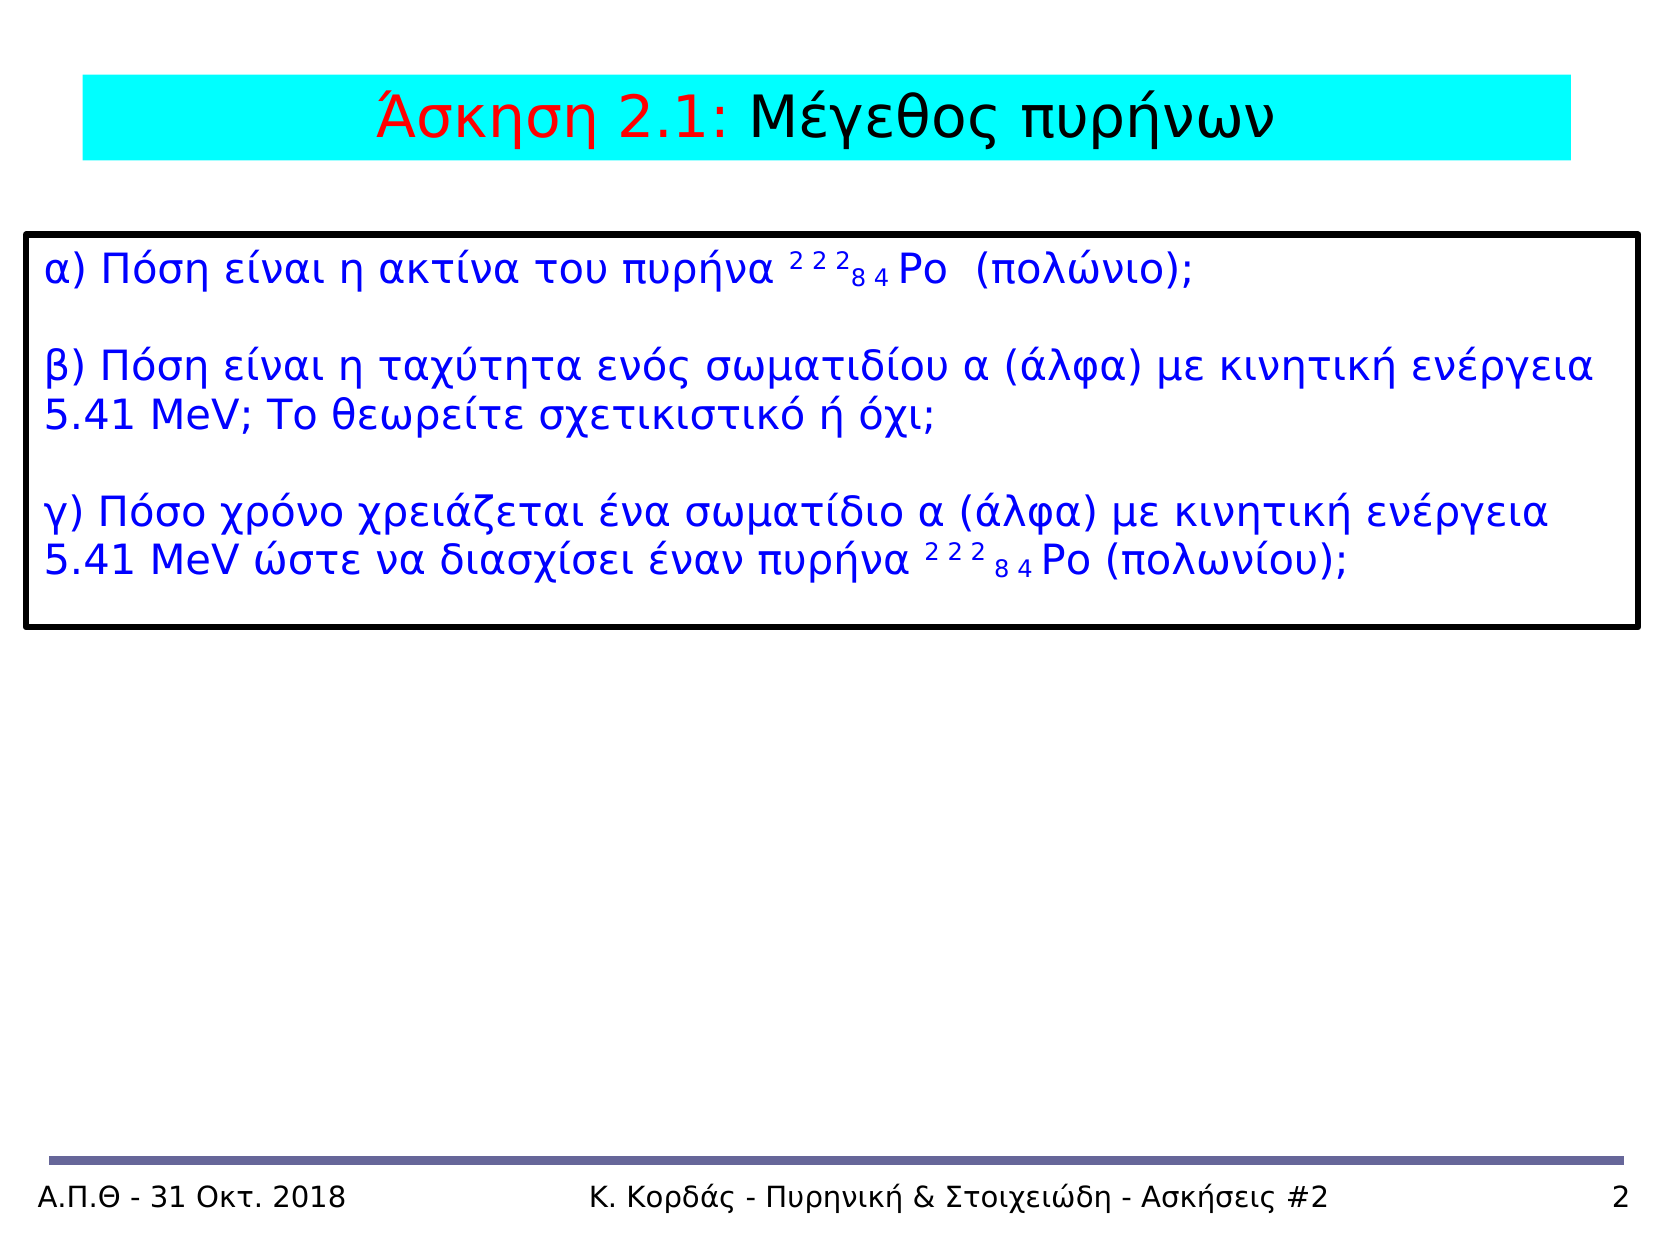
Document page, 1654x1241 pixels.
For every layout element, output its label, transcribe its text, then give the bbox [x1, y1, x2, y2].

title Άσκηση 2.1: Μέγεθος πυρήνων [82, 74, 1571, 161]
text_box α) Πόση είναι η ακτίνα του πυρήνα 2 2 28 4 Po (πολώνιο); β) Πόση είναι η ταχύτητα ενός σωματιδίου α (άλφα) με κινητική ενέργεια 5.41 MeV; Το θεωρείτε σχετικιστικό ή όχι; γ) Πόσο χρόνο χρειάζεται ένα σωματίδιο α (άλφα) με κινητική ενέργεια 5.41 MeV ώστε να διασχίσει έναν πυρήνα 2 2 2 8 4 Po (πολωνίου); [25, 234, 1639, 628]
